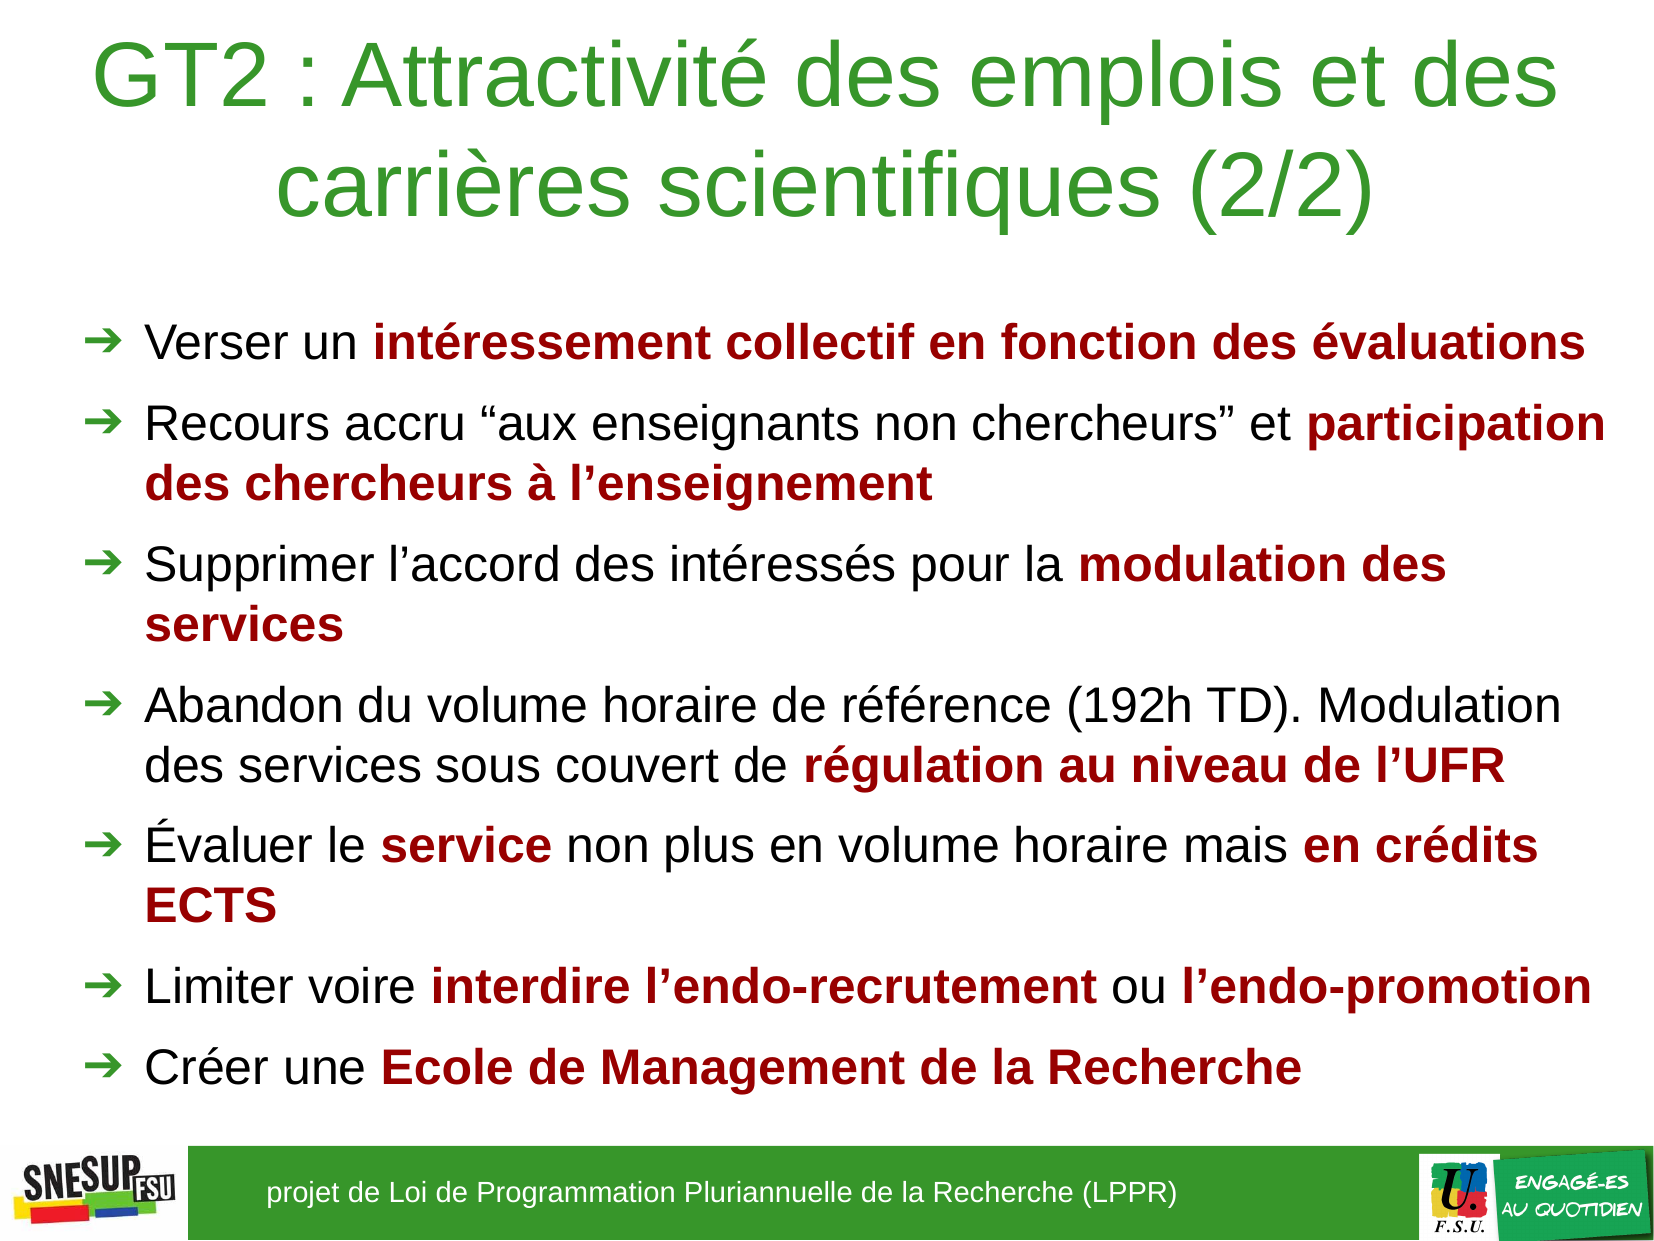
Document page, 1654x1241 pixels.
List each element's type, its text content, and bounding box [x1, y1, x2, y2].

text_box Verser un intéressement collectif en fonction des évaluations Recours accru “aux enseignants non chercheurs” et participation des chercheurs à l’enseignement Supprimer l’accord des intéressés pour la modulation des services Abandon du volume horaire de référence (192h TD). Modulation des services sous couvert de régulation au niveau de l’UFR Évaluer le service non plus en volume horaire mais en crédits ECTS Limiter voire interdire l’endo-recrutement ou l’endo-promotion Créer une Ecole de Management de la Recherche [69, 309, 1654, 1119]
picture [0, 1145, 188, 1240]
text_box GT2 : Attractivité des emplois et des carrières scientifiques (2/2) [0, 37, 1654, 212]
picture [1419, 1145, 1654, 1241]
